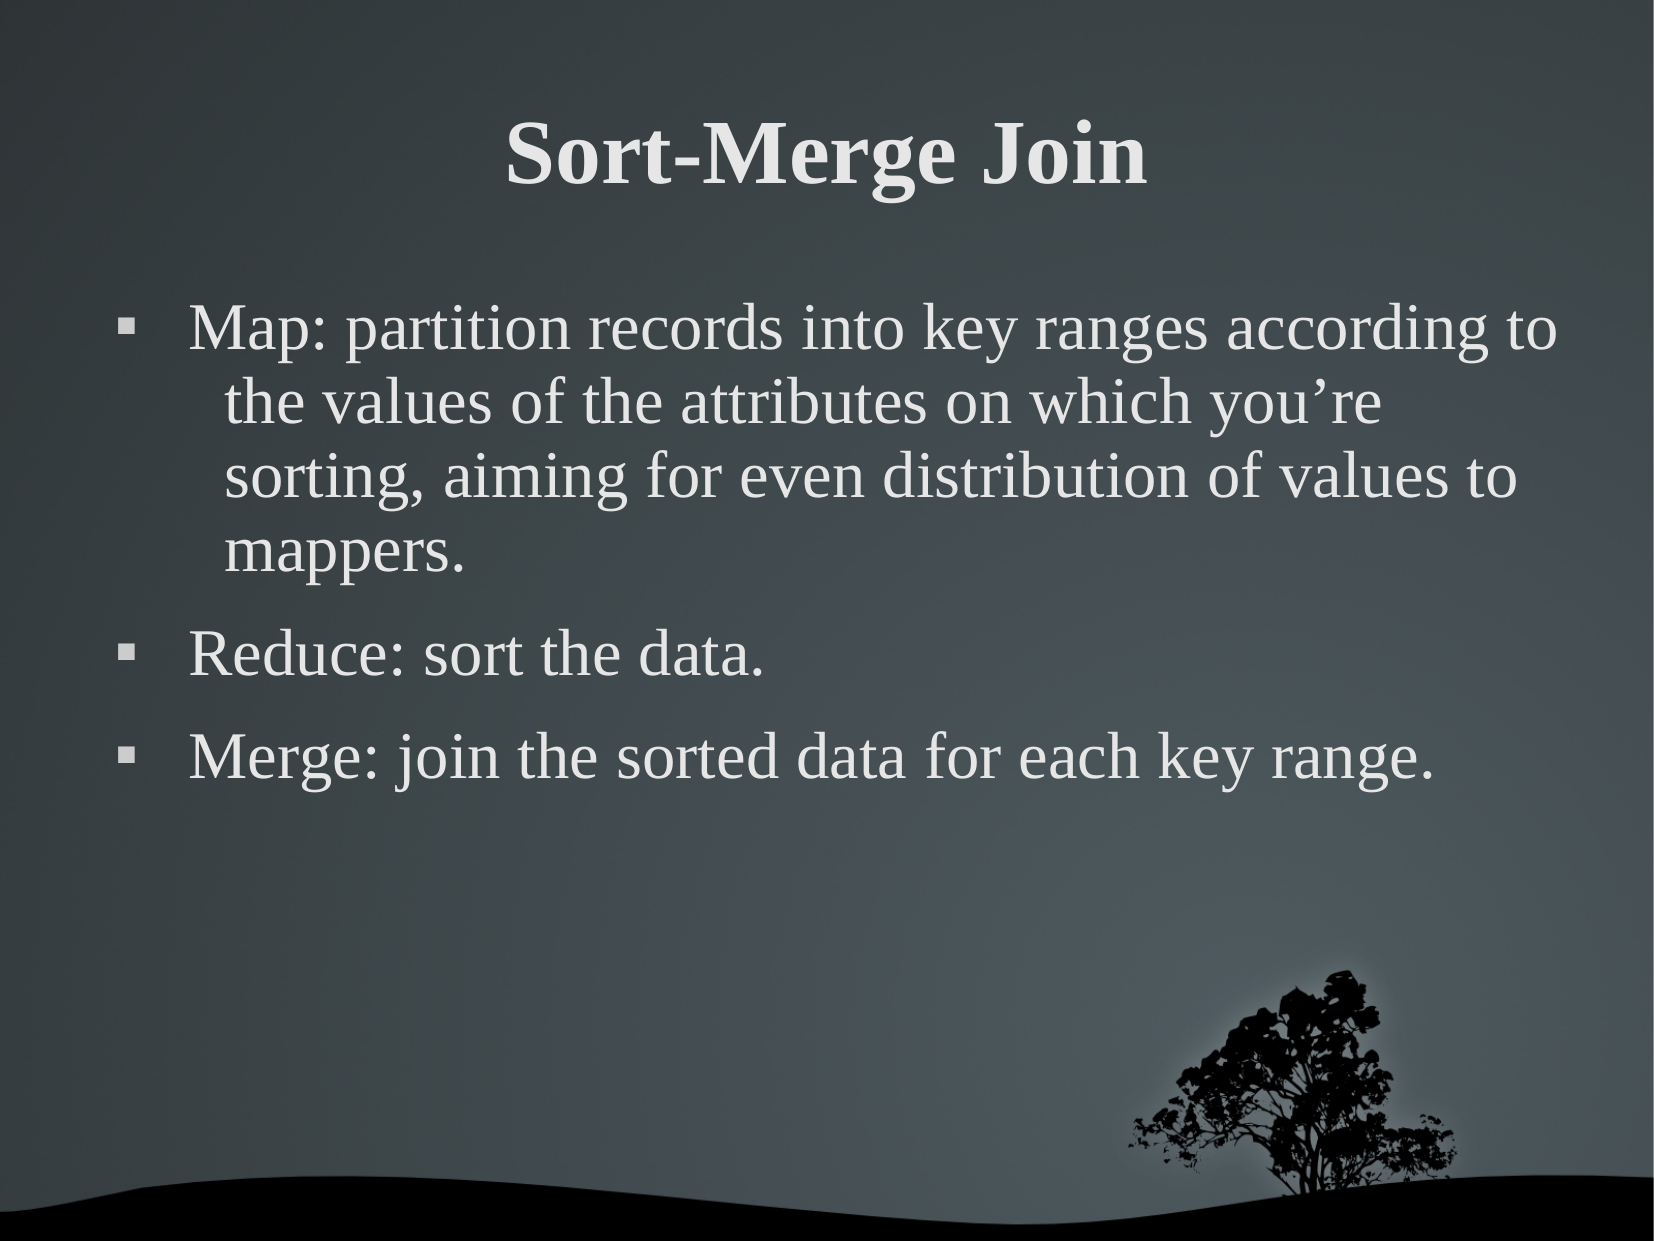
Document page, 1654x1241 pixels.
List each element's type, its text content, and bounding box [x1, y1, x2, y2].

picture [0, 0, 1654, 1241]
list Map: partition records into key ranges according to the values of the attributes on which you’re sorting, aiming for even distribution of values to mappers. Reduce: sort the data. Merge: join the sorted data for each key range. [82, 290, 1571, 1094]
title Sort-Merge Join [82, 56, 1571, 250]
